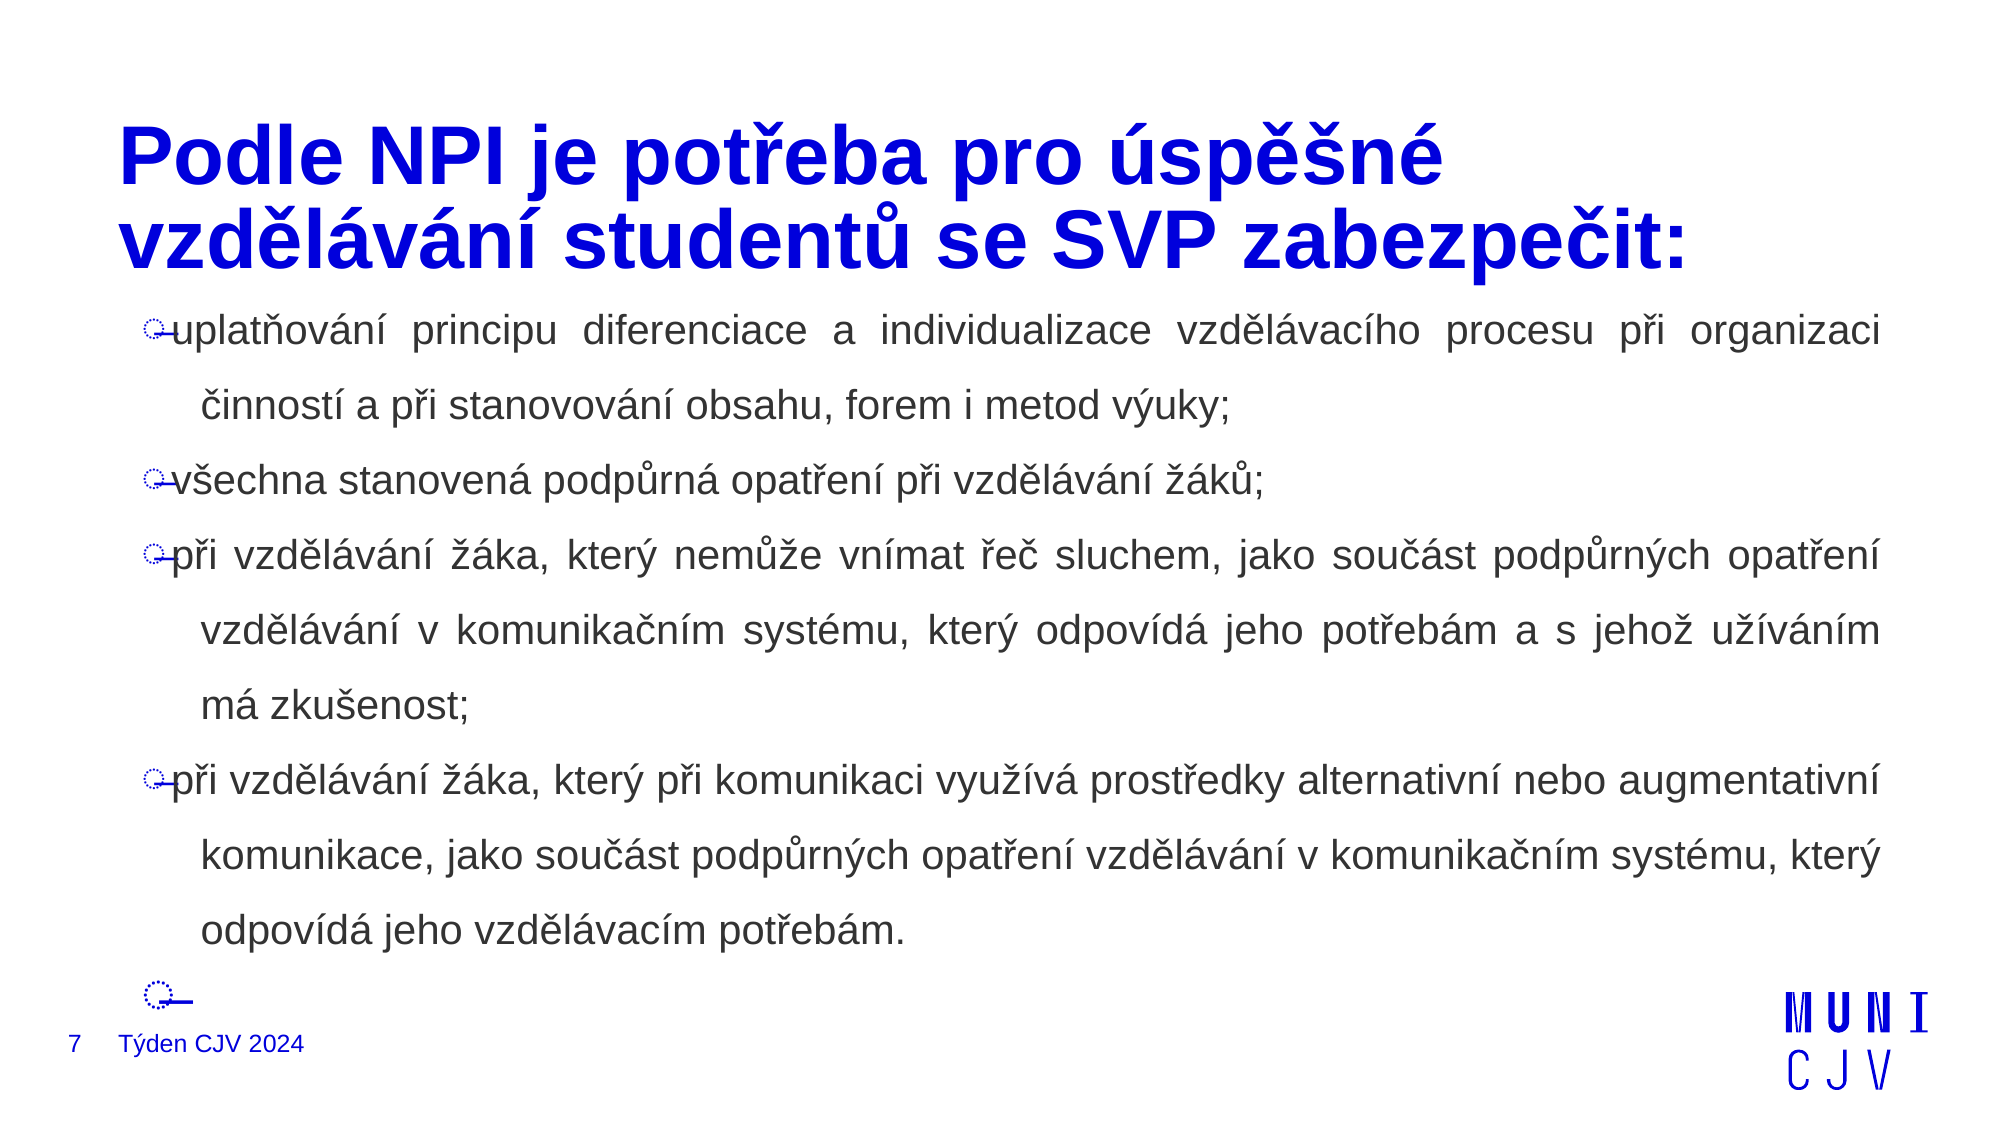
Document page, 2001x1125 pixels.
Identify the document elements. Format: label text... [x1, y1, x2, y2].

footer Týden CJV 2024 [118, 1021, 1418, 1063]
slide_number ‹#› [67, 1021, 110, 1063]
list uplatňování principu diferenciace a individualizace vzdělávacího procesu při organizaci činností a při stanovování obsahu, forem i metod výuky; všechna stanovená podpůrná opatření při vzdělávání žáků; při vzdělávání žáka, který nemůže vnímat řeč sluchem, jako součást podpůrných opatření vzdělávání v komunikačním systému, který odpovídá jeho potřebám a s jehož užíváním má zkušenost; při vzdělávání žáka, který při komunikaci využívá prostředky alternativní nebo augmentativní komunikace, jako součást podpůrných opatření vzdělávání v komunikačním systému, který odpovídá jeho vzdělávacím potřebám. [118, 277, 1883, 957]
title Podle NPI je potřeba pro úspěšné vzdělávání studentů se SVP zabezpečit: [118, 118, 1883, 193]
